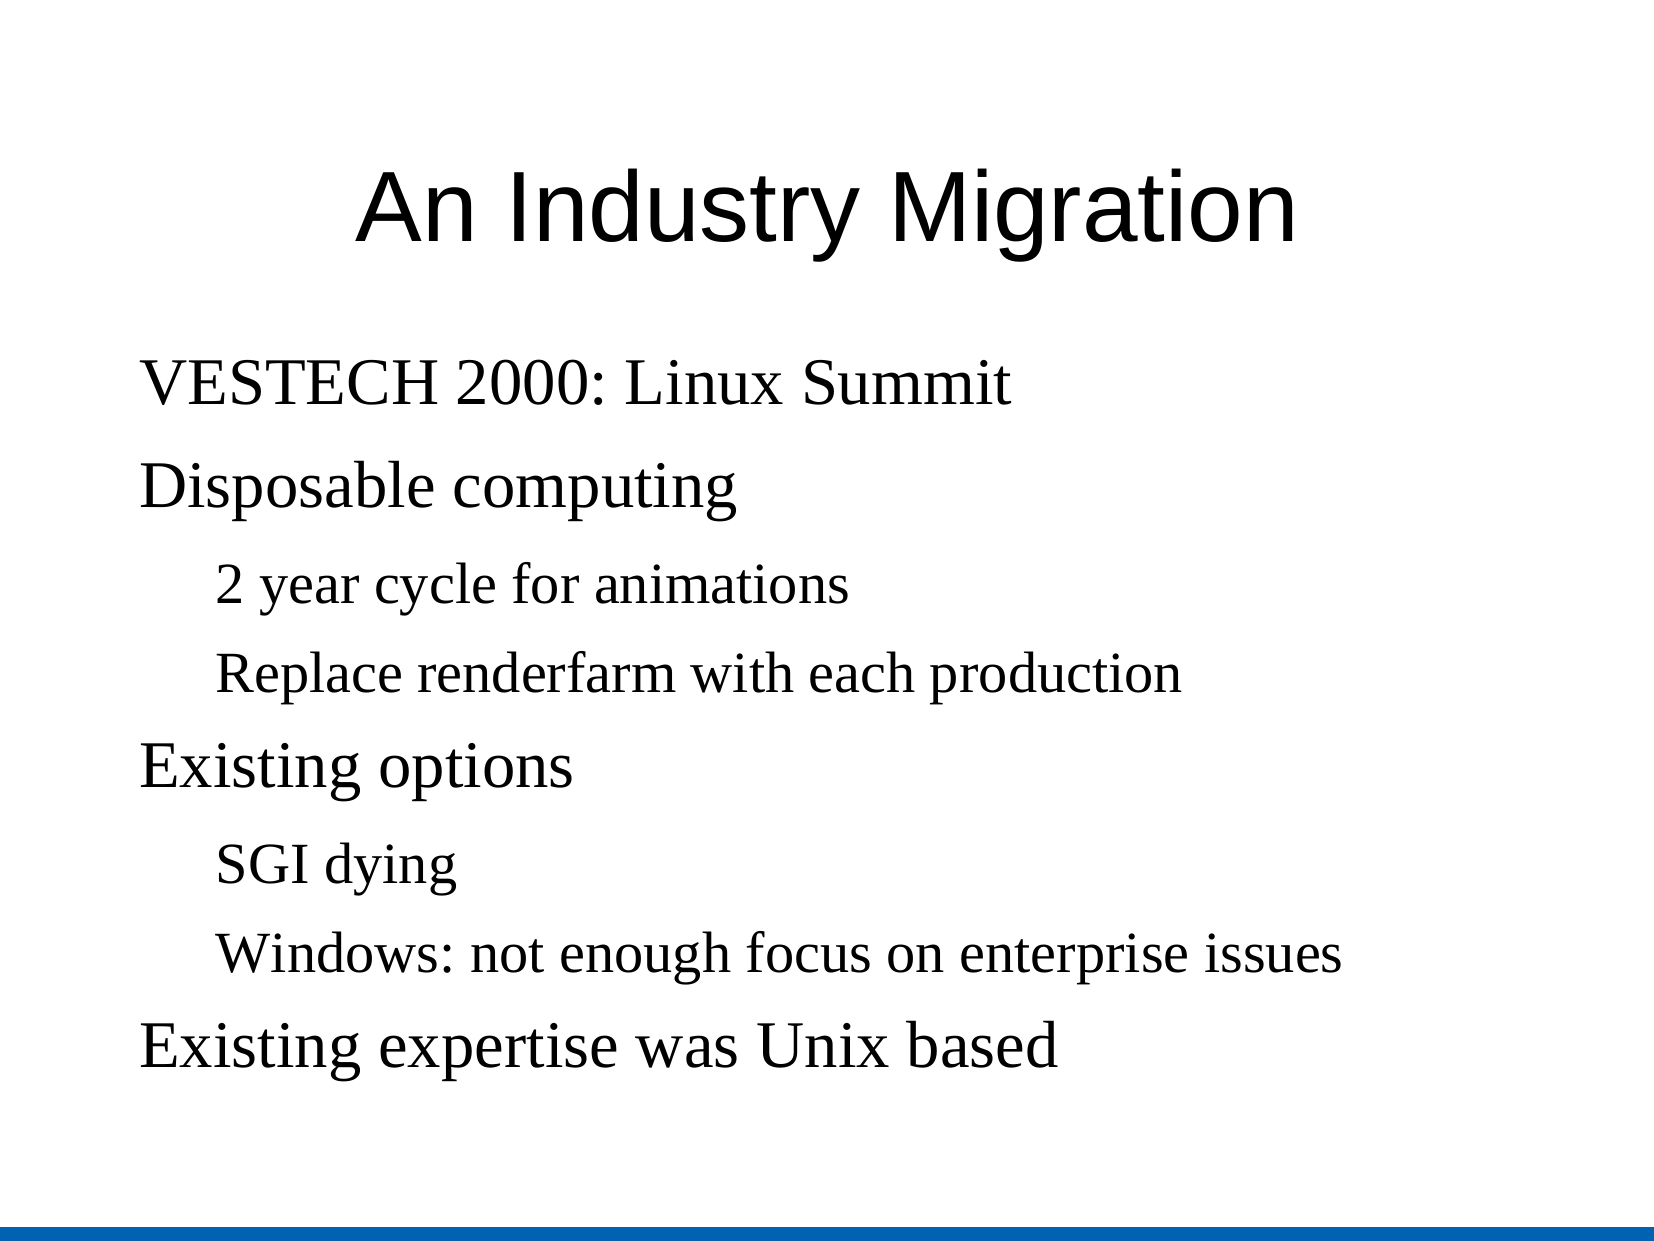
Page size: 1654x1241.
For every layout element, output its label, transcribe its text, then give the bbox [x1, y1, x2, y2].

list VESTECH 2000: Linux Summit Disposable computing 2 year cycle for animations Replace renderfarm with each production Existing options SGI dying Windows: not enough focus on enterprise issues Existing expertise was Unix based [121, 344, 1534, 1134]
title An Industry Migration [121, 102, 1534, 310]
